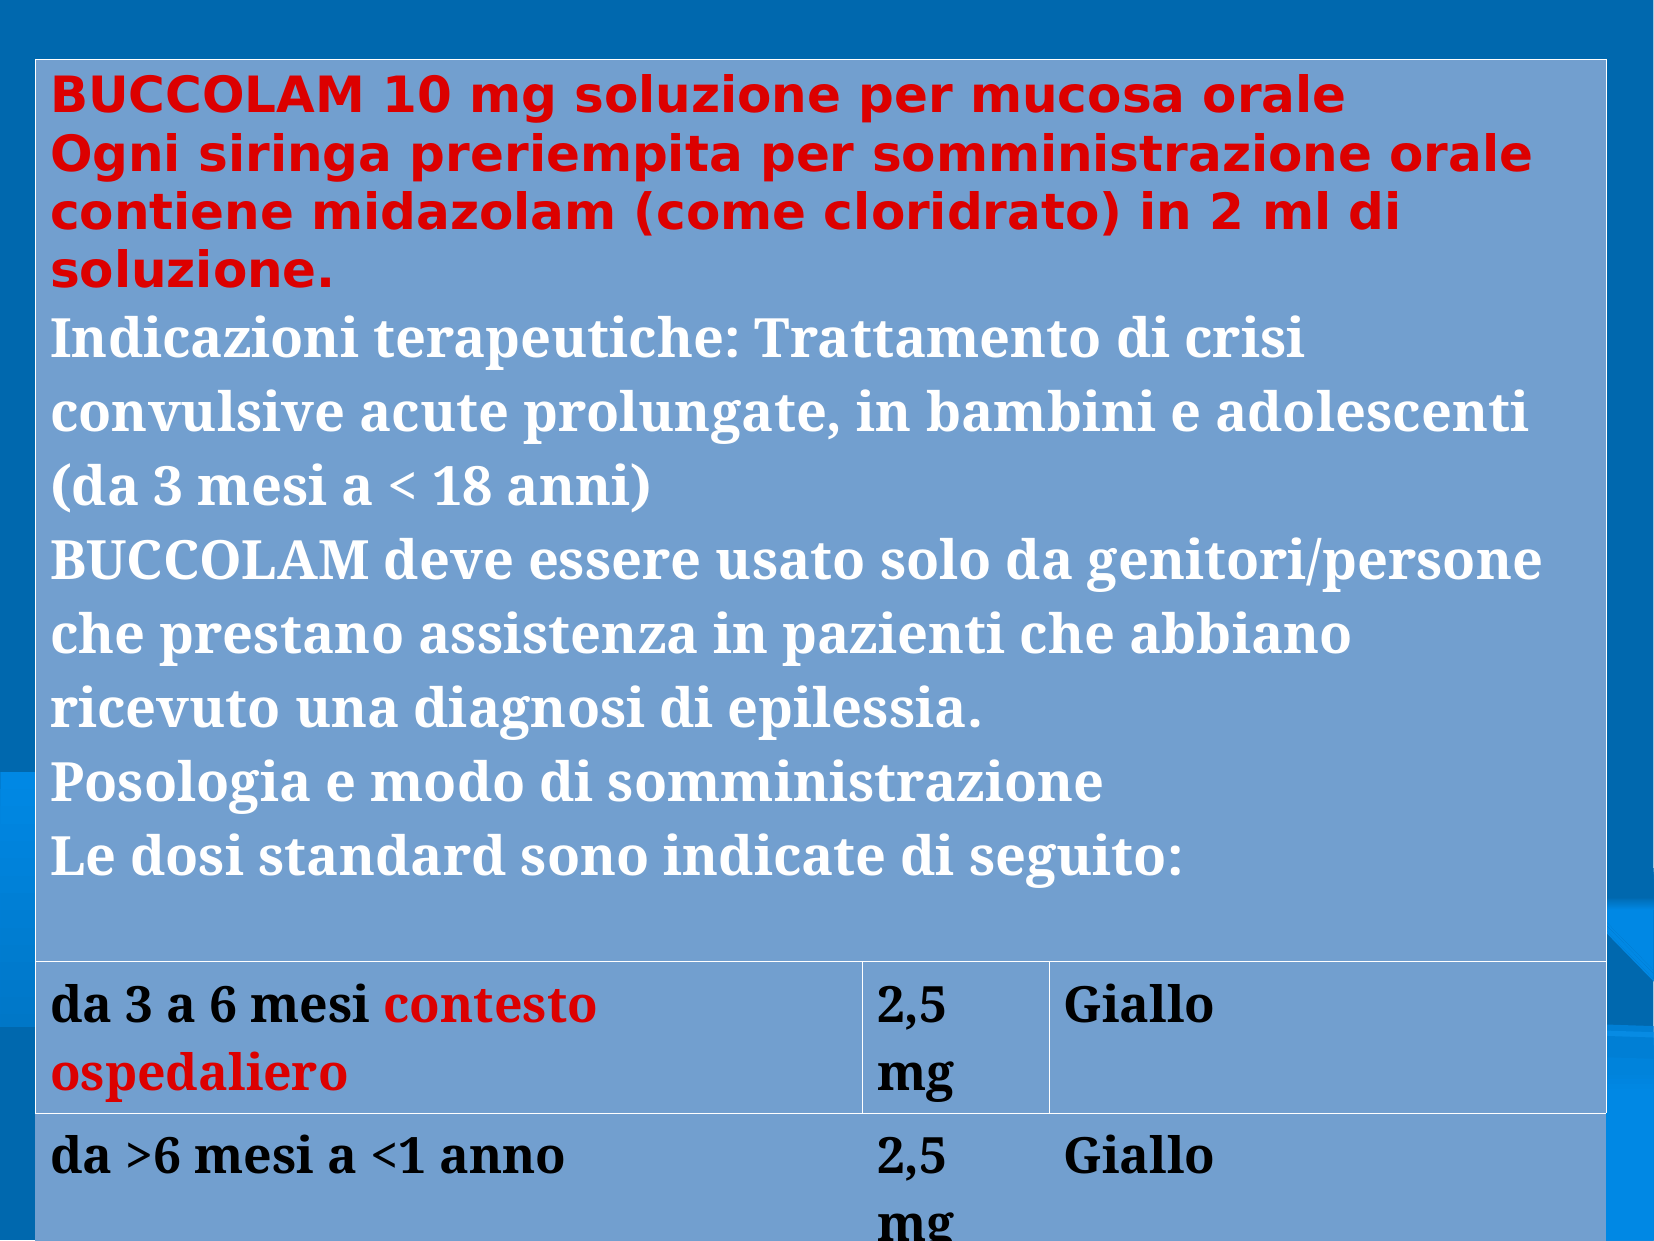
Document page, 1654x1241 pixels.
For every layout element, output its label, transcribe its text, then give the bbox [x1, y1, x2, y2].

table_cell Giallo [1050, 962, 1606, 1113]
table_cell da >6 mesi a <1 anno [35, 1114, 862, 1241]
table_cell Giallo [1049, 1114, 1606, 1241]
table_header BUCCOLAM 10 mg soluzione per mucosa orale Ogni siringa preriempita per somministrazione orale contiene midazolam (come cloridrato) in 2 ml di soluzione. Indicazioni terapeutiche: Trattamento di crisi convulsive acute prolungate, in bambini e adolescenti (da 3 mesi a < 18 anni) BUCCOLAM deve essere usato solo da genitori/persone che prestano assistenza in pazienti che abbiano ricevuto una diagnosi di epilessia. Posologia e modo di somministrazione Le dosi standard sono indicate di seguito: [36, 60, 1606, 961]
table_cell 2,5 mg [890, 1218, 898, 1241]
table_cell 2,5 mg [863, 962, 1049, 1113]
table_cell 2,5 mg [862, 1114, 1049, 1241]
table_cell da 3 a 6 mesi contesto ospedaliero [36, 962, 862, 1113]
table_cell 2,5 mg [906, 1218, 914, 1241]
